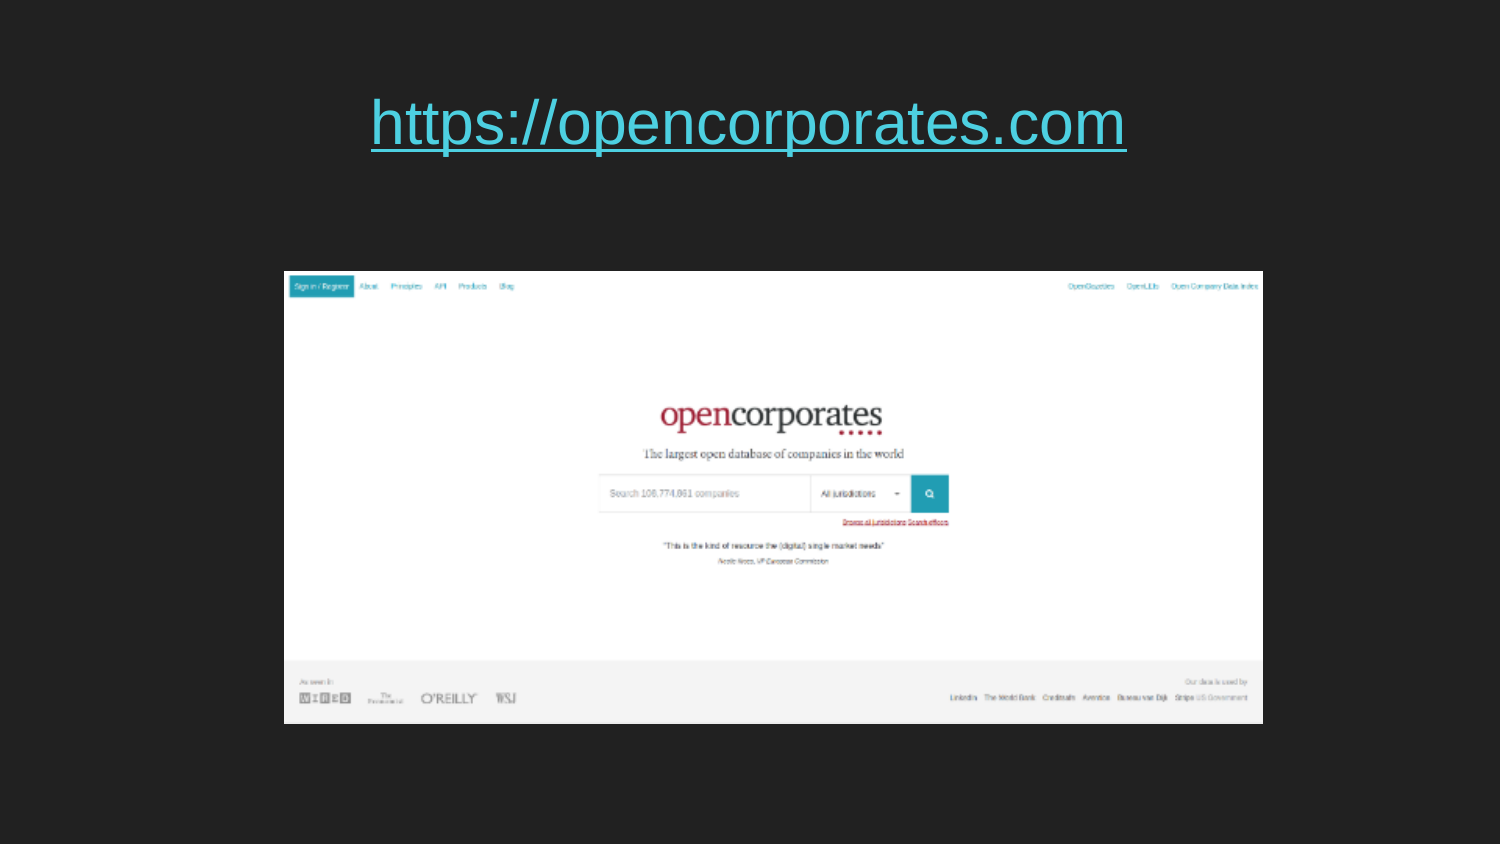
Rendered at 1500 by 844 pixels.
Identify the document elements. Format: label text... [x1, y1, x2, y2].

picture [284, 271, 1263, 724]
text_box https://opencorporates.com [7, 17, 1490, 223]
